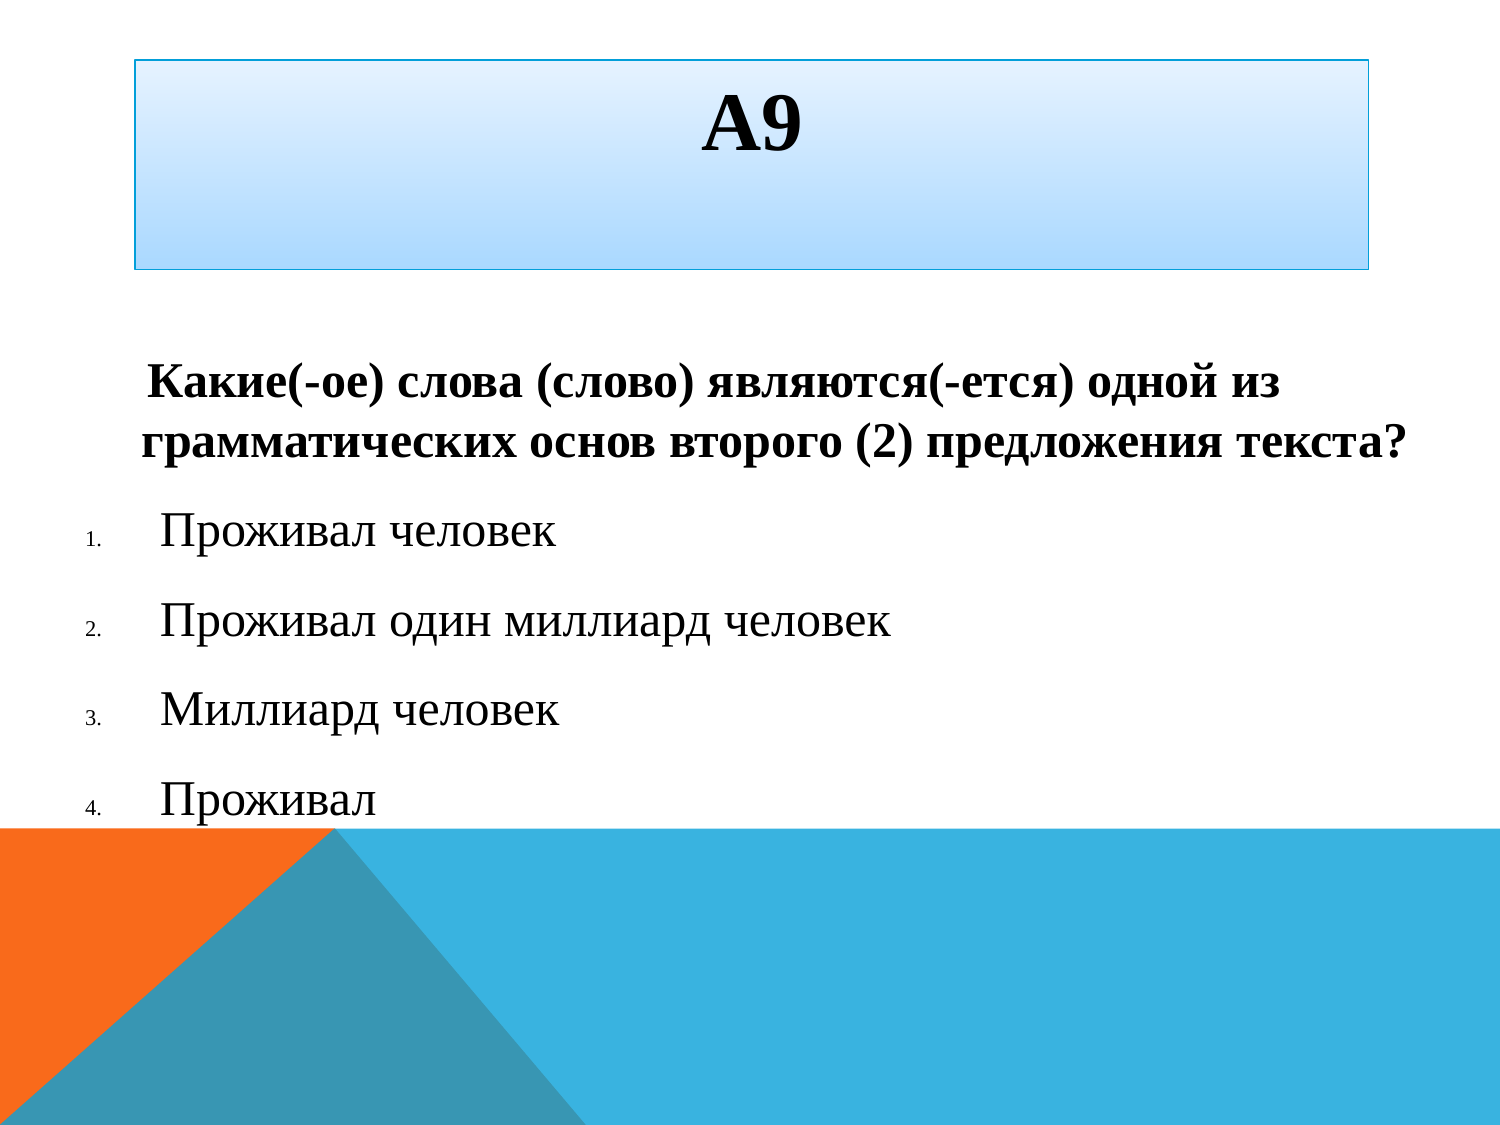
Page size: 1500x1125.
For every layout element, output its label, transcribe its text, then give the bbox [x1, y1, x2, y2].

list Какие(-ое) слова (слово) являются(-ется) одной из грамматических основ второго (2) предложения текста? Проживал человек Проживал один миллиард человек Миллиард человек Проживал [70, 339, 1454, 768]
title А9 [135, 60, 1369, 270]
